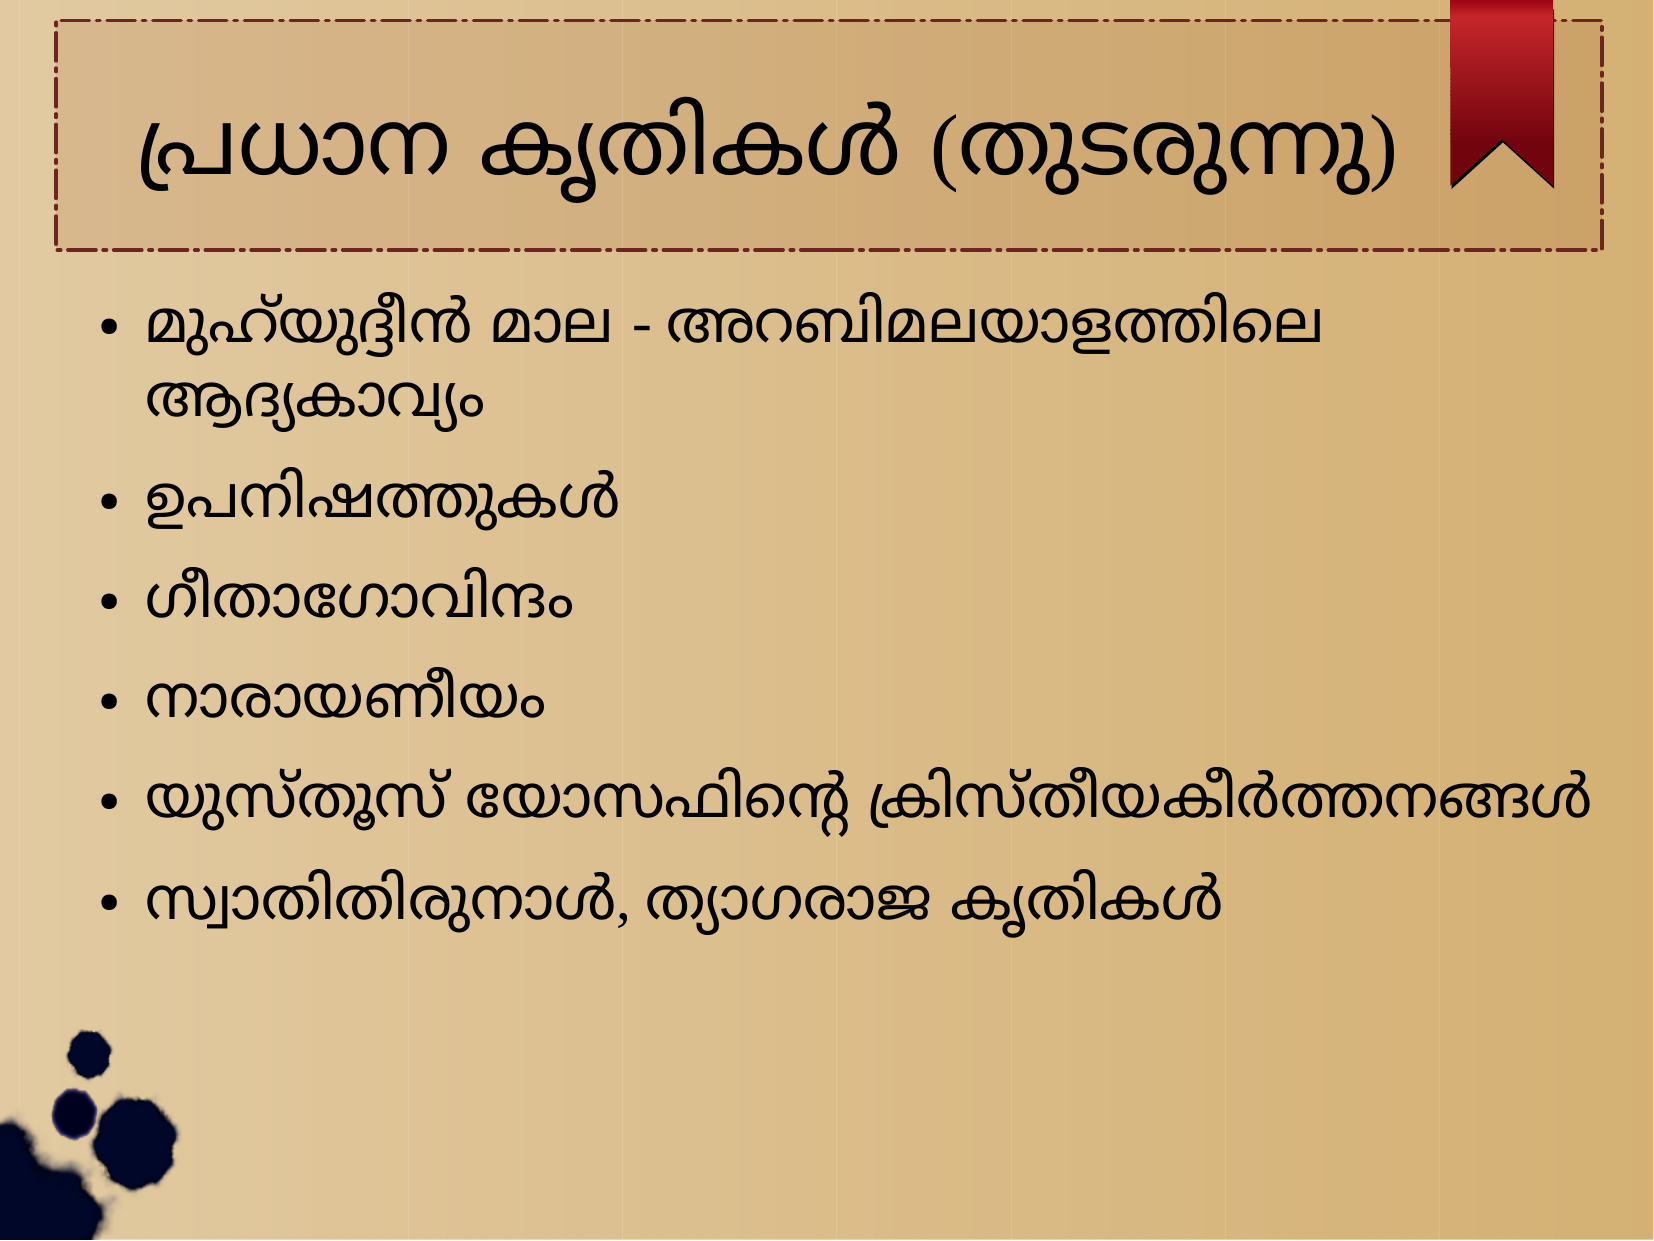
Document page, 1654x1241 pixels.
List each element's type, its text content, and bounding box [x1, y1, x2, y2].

title പ്രധാന കൃതികൾ (തുടരുന്നു) [82, 49, 1453, 257]
list മുഹ്‌യുദ്ദീൻ മാല - അറബിമലയാളത്തിലെ ആദ്യകാവ്യം ഉപനിഷത്തുകൾ ഗീതാഗോവിന്ദം നാരായണീയം യുസ്തൂസ് യോസഫിന്റെ ക്രിസ്തീയകീർത്തനങ്ങൾ സ്വാതിതിരുനാൾ, ത്യാഗരാജ കൃതികൾ [82, 290, 1606, 1010]
